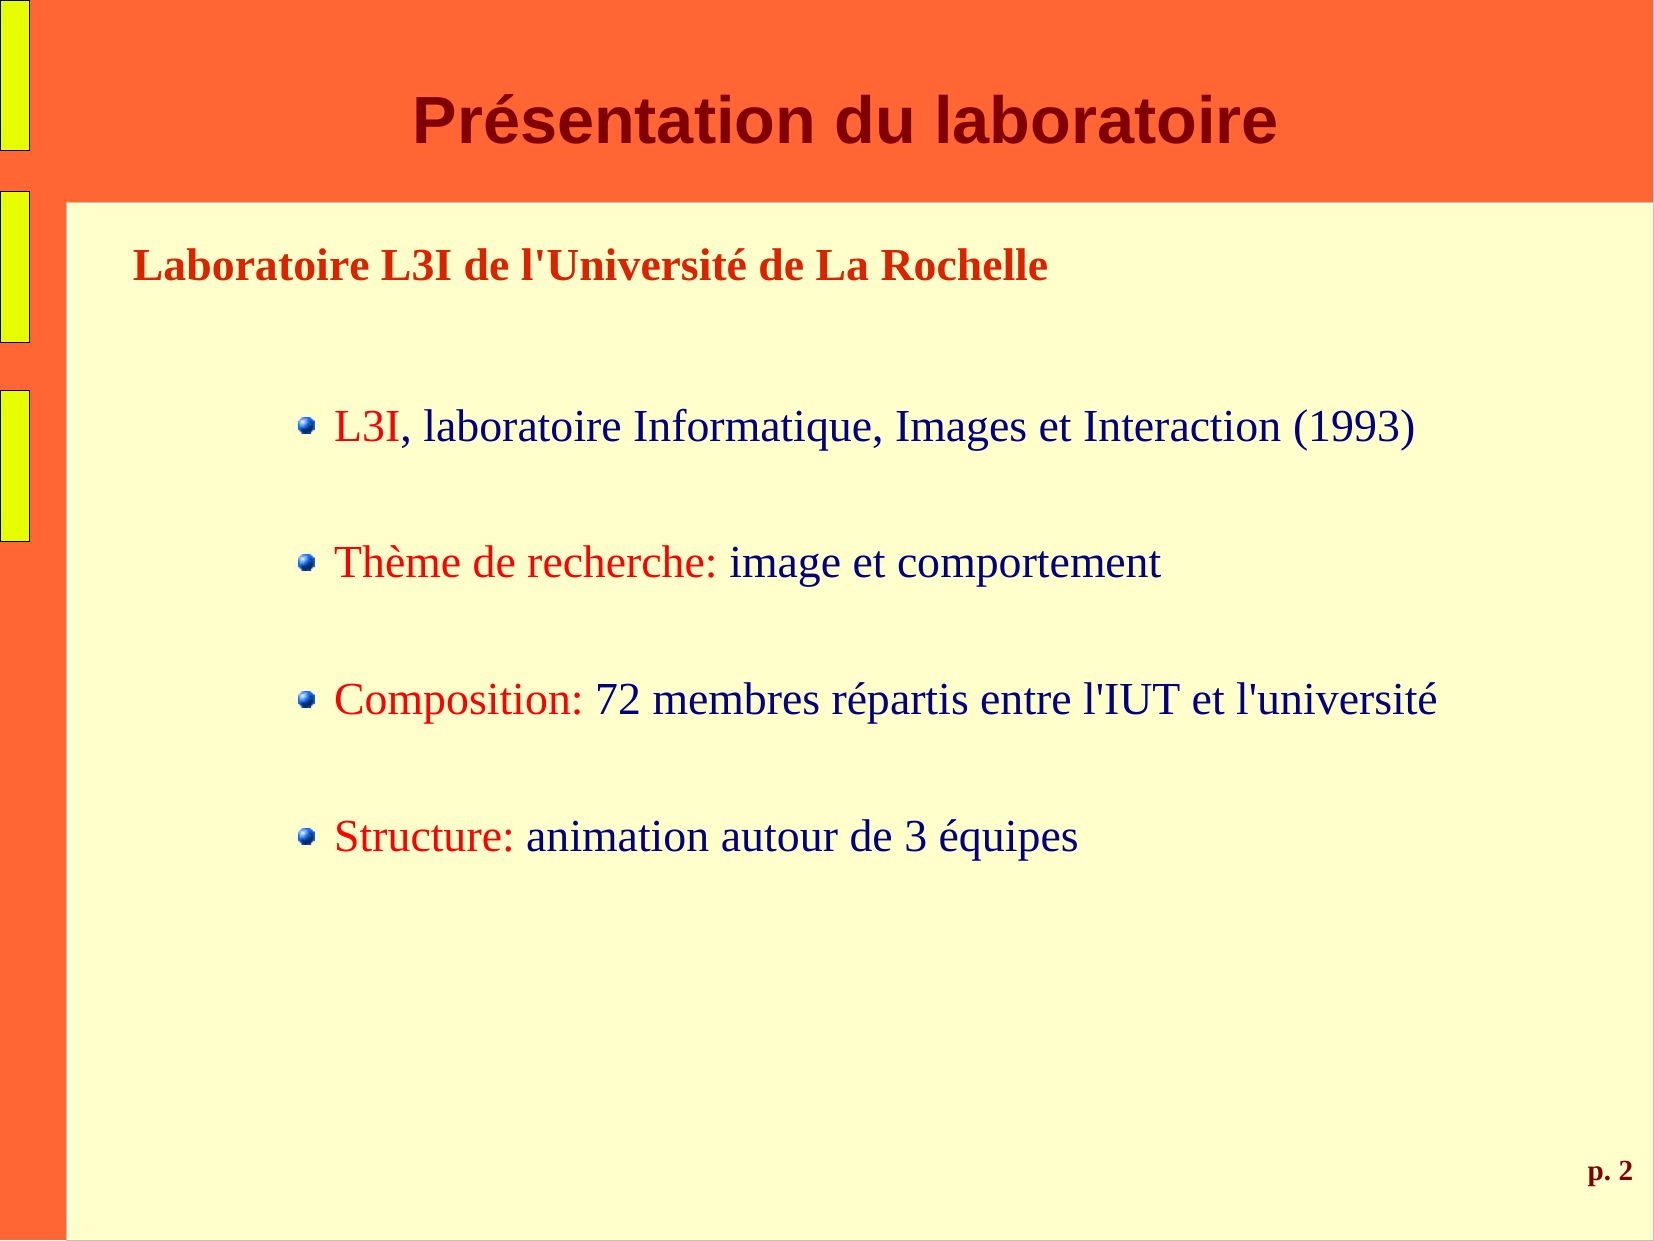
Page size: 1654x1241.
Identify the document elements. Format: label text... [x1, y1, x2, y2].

title Présentation du laboratoire [98, 19, 1594, 166]
list Laboratoire L3I de l'Université de La Rochelle L3I, laboratoire Informatique, Images et Interaction (1993) Thème de recherche: image et comportement Composition: 72 membres répartis entre l'IUT et l'université Structure: animation autour de 3 équipes [121, 239, 1534, 1127]
